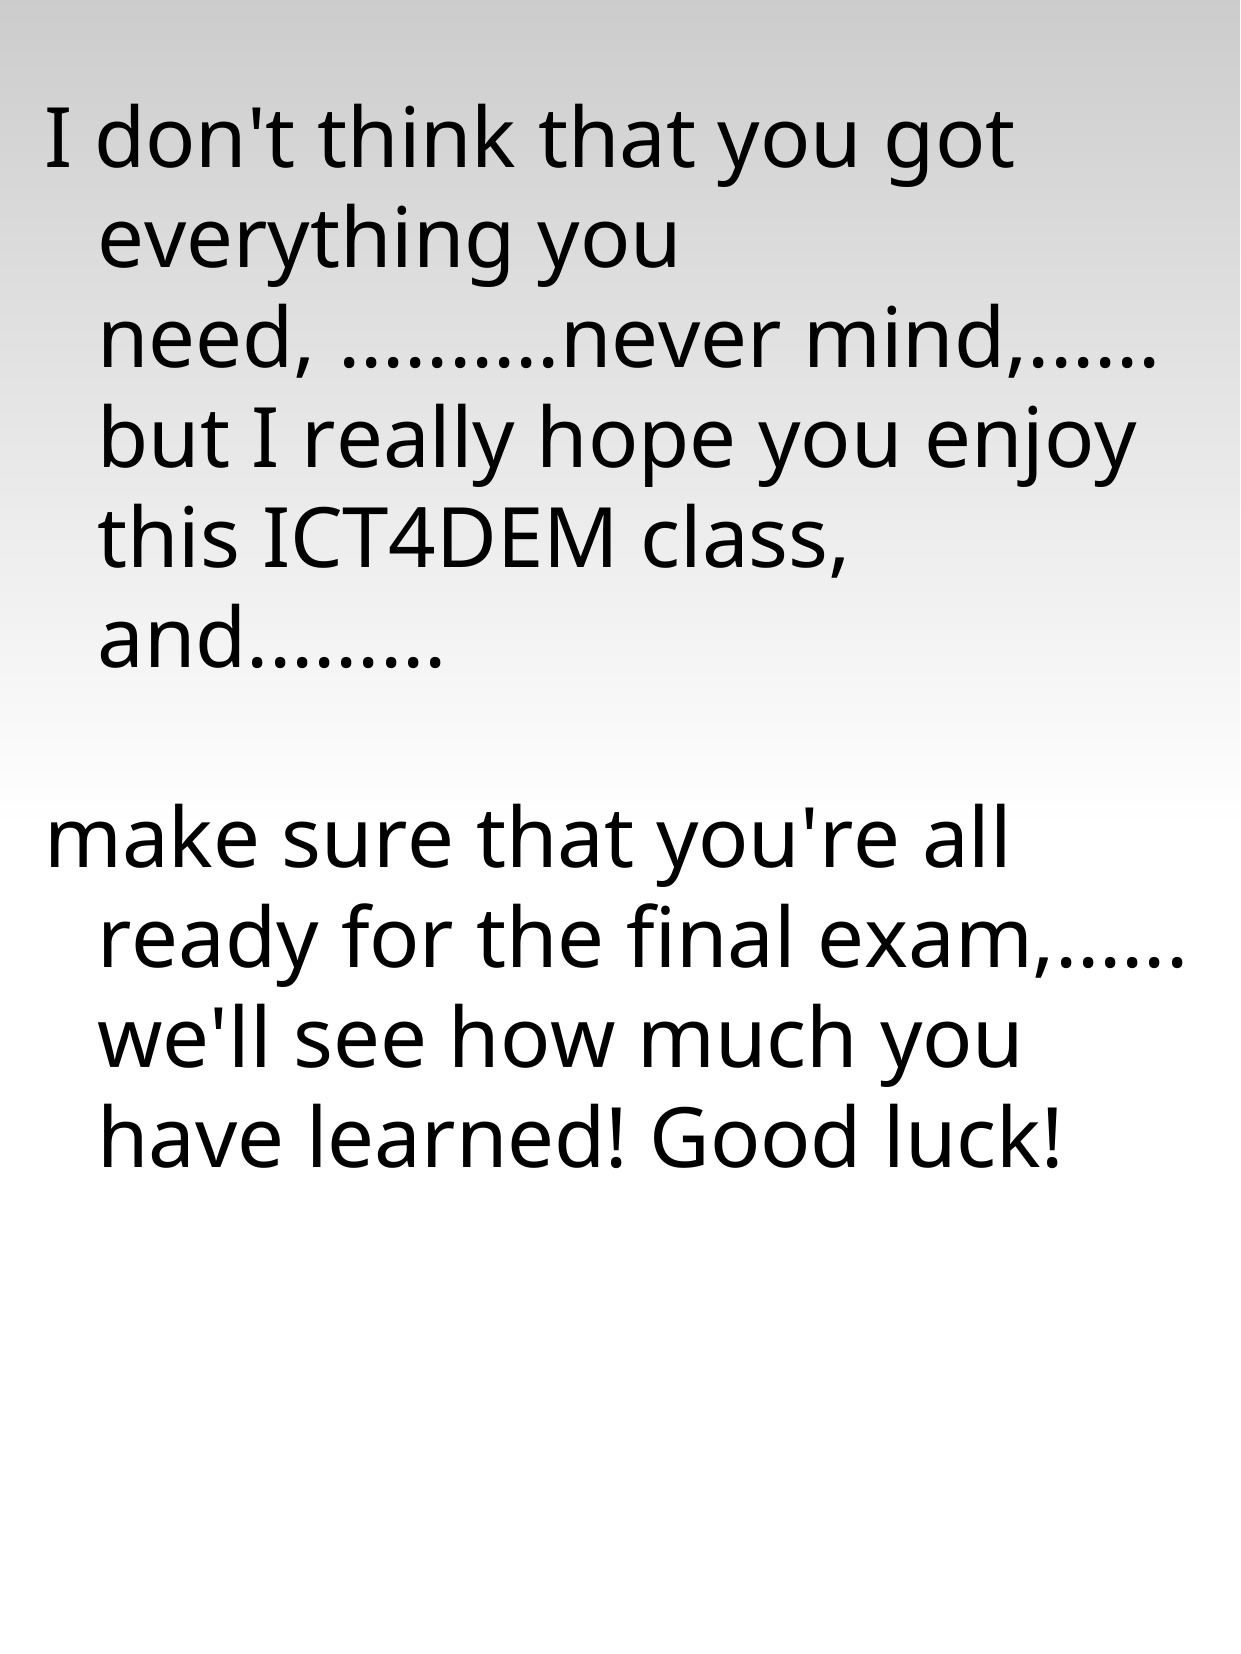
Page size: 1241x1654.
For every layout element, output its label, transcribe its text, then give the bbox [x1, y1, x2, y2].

text_box I don't think that you got everything you need, ..........never mind,...... but I really hope you enjoy this ICT4DEM class, and......... make sure that you're all ready for the final exam,...... we'll see how much you have learned! Good luck! [11, 76, 1223, 1292]
